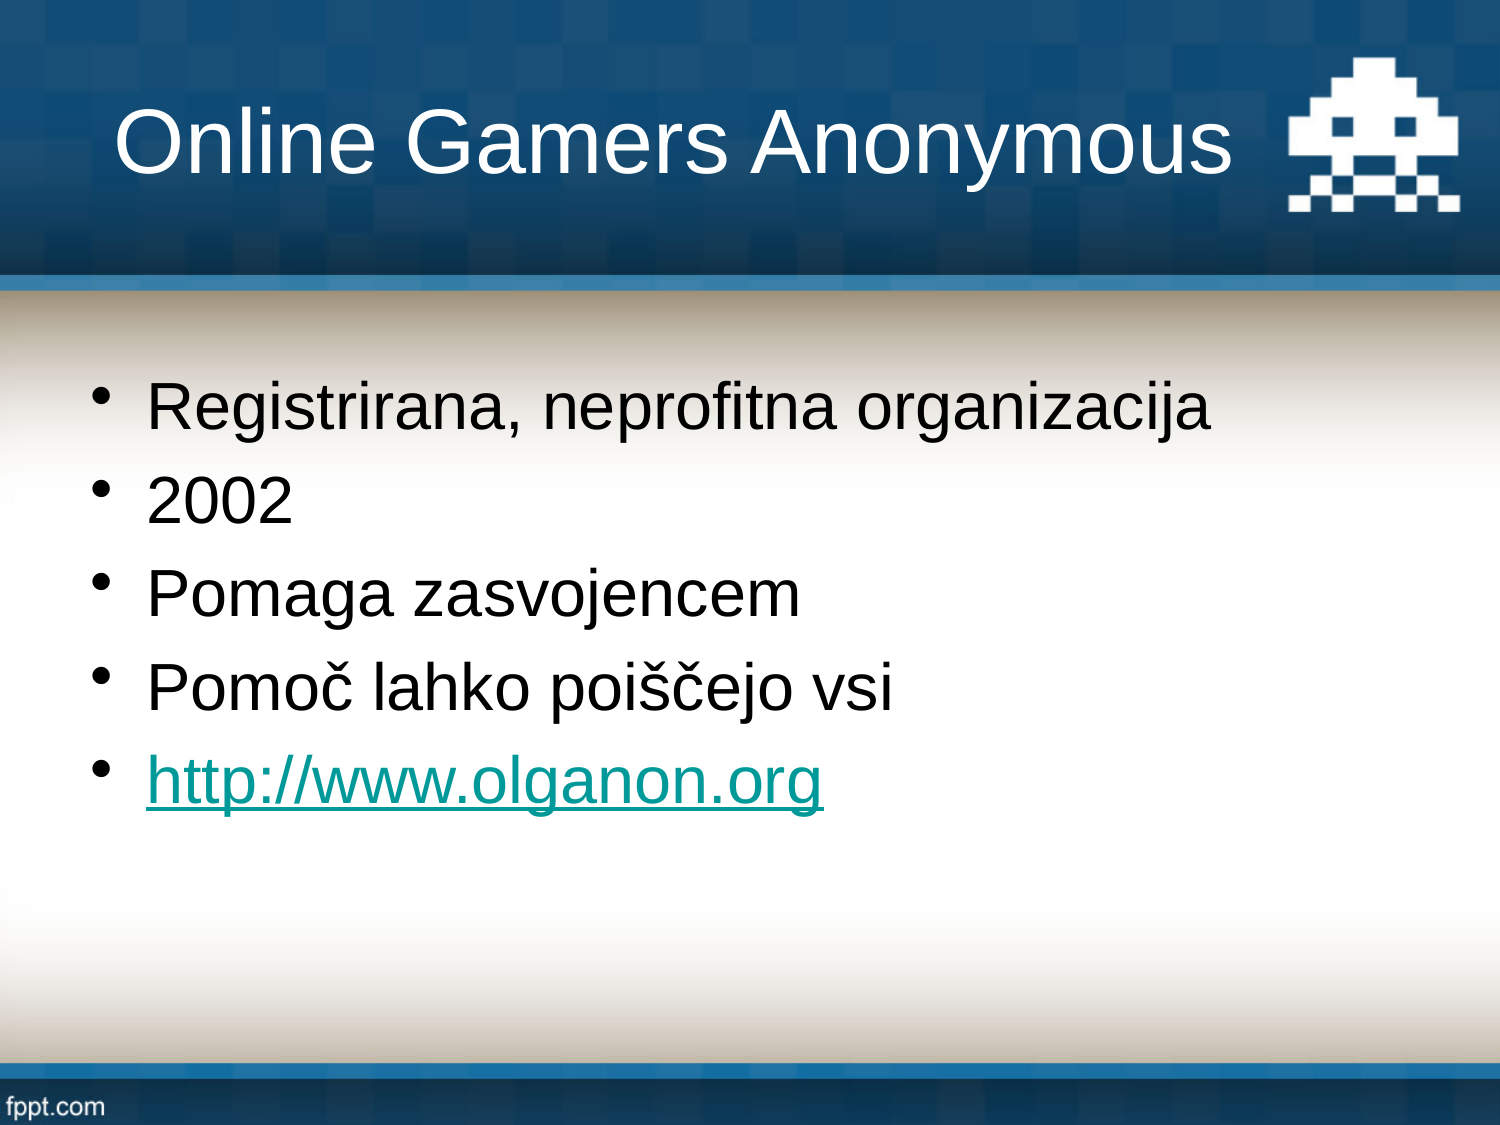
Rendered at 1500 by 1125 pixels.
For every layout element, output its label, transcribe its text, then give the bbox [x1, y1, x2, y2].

title Online Gamers Anonymous [0, 42, 1350, 231]
list Registrirana, neprofitna organizacija 2002 Pomaga zasvojencem Pomoč lahko poiščejo vsi http://www.olganon.org [75, 262, 1425, 1005]
picture [0, 0, 1500, 1125]
